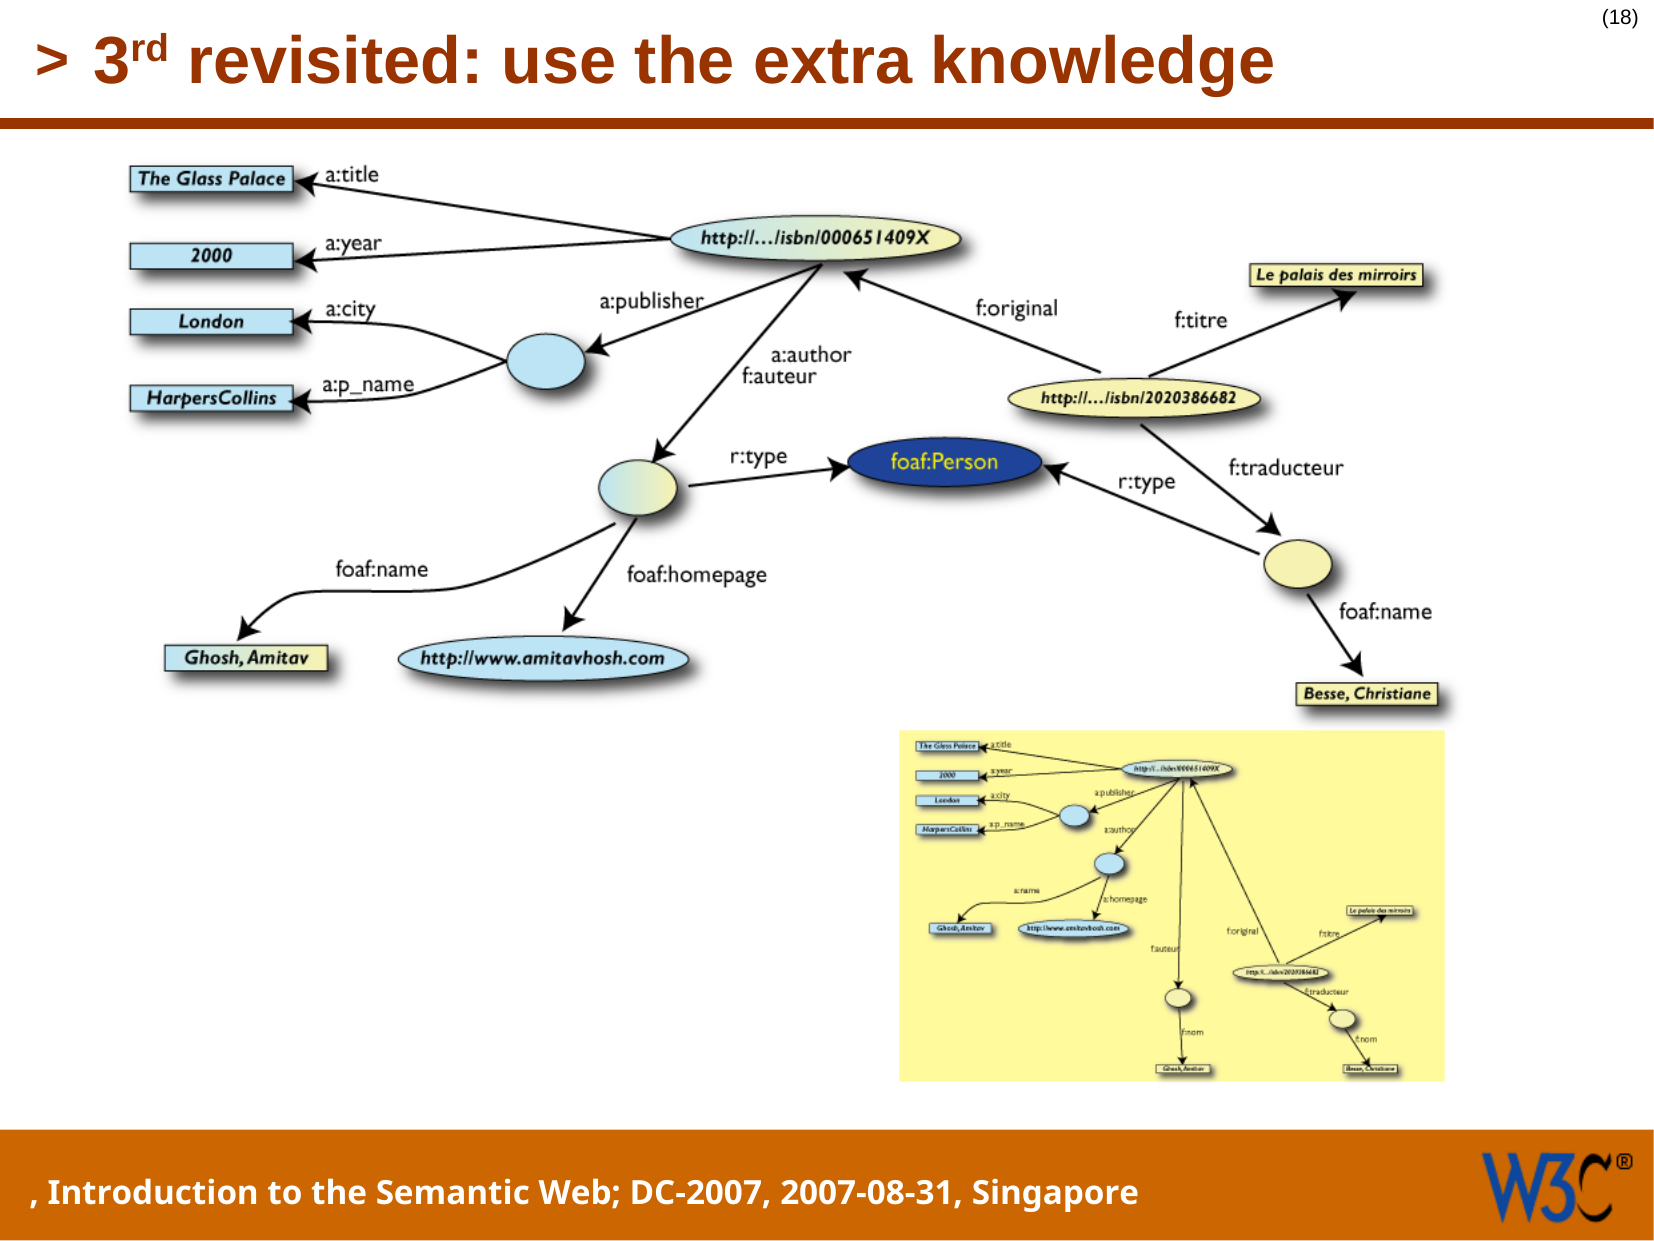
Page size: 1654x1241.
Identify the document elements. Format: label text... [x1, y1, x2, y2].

picture [1477, 1149, 1639, 1228]
picture [118, 155, 1469, 1087]
title 3rd revisited: use the extra knowledge [93, 0, 1493, 119]
